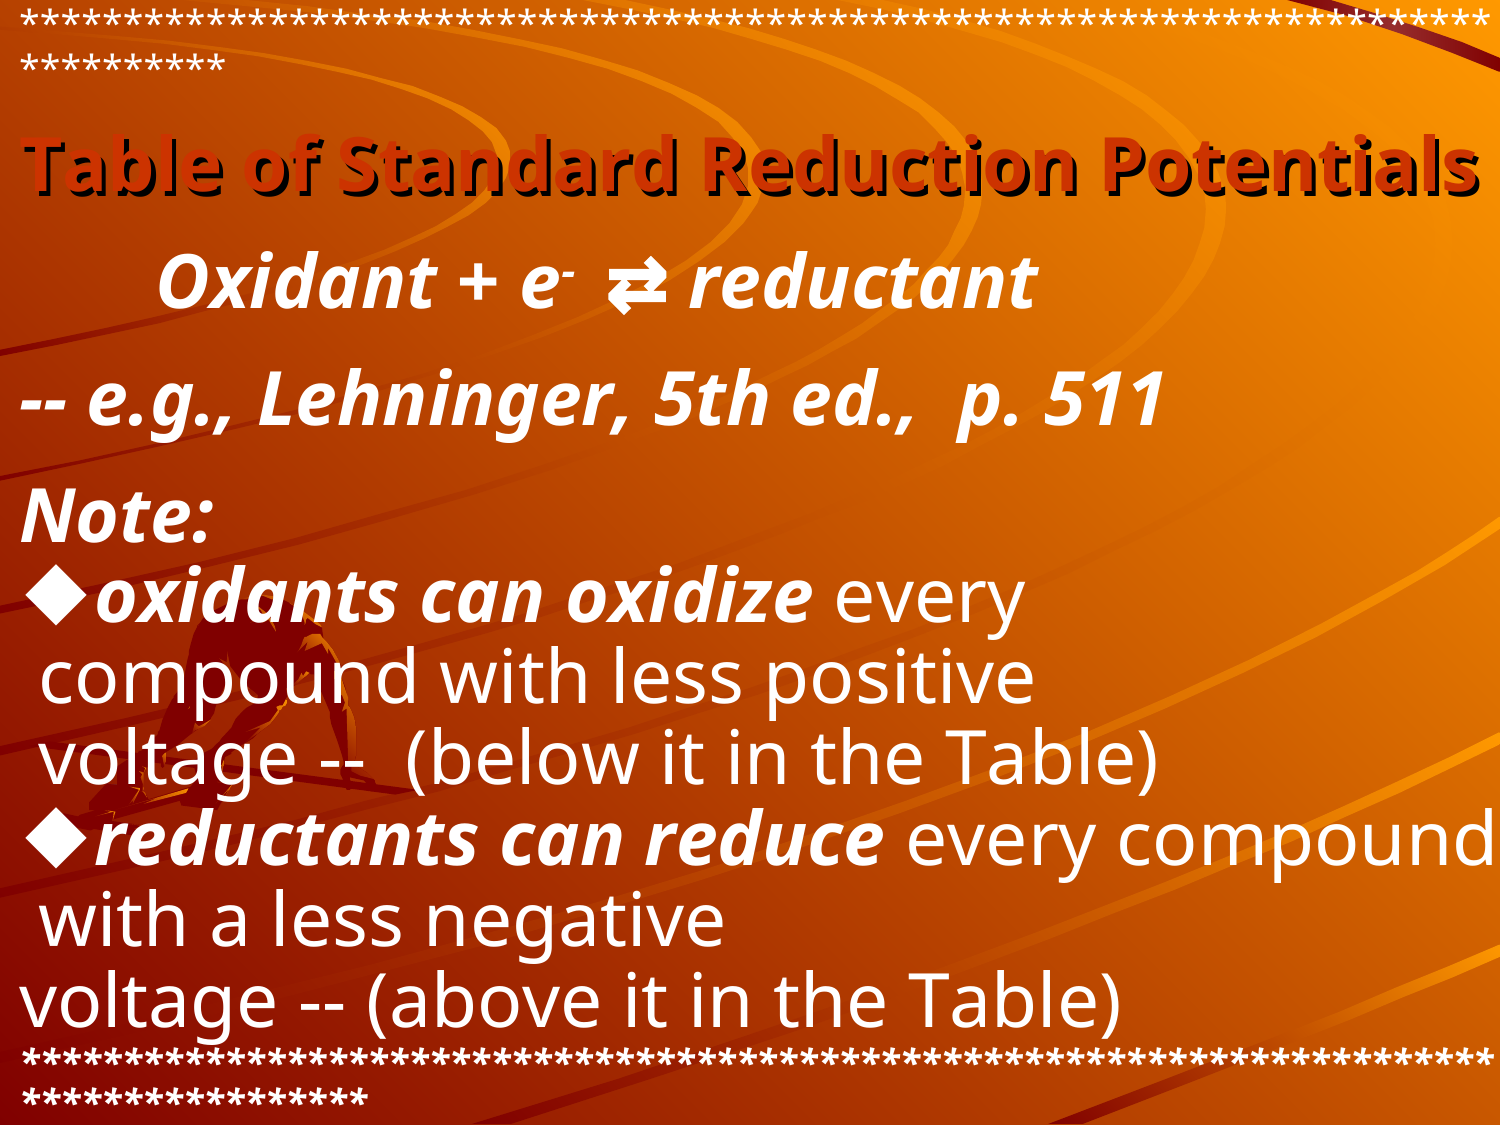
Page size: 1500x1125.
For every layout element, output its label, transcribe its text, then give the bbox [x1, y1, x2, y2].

text_box ********************************************************************************* Table of Standard Reduction Potentials Oxidant + e-  reductant -- e.g., Lehninger, 5th ed., p. 511 Note: oxidants can oxidize every compound with less positive voltage -- (below it in the Table) reductants can reduce every compound with a less negative voltage -- (above it in the Table) ***************************************************************************************** [19, 0, 1500, 1125]
